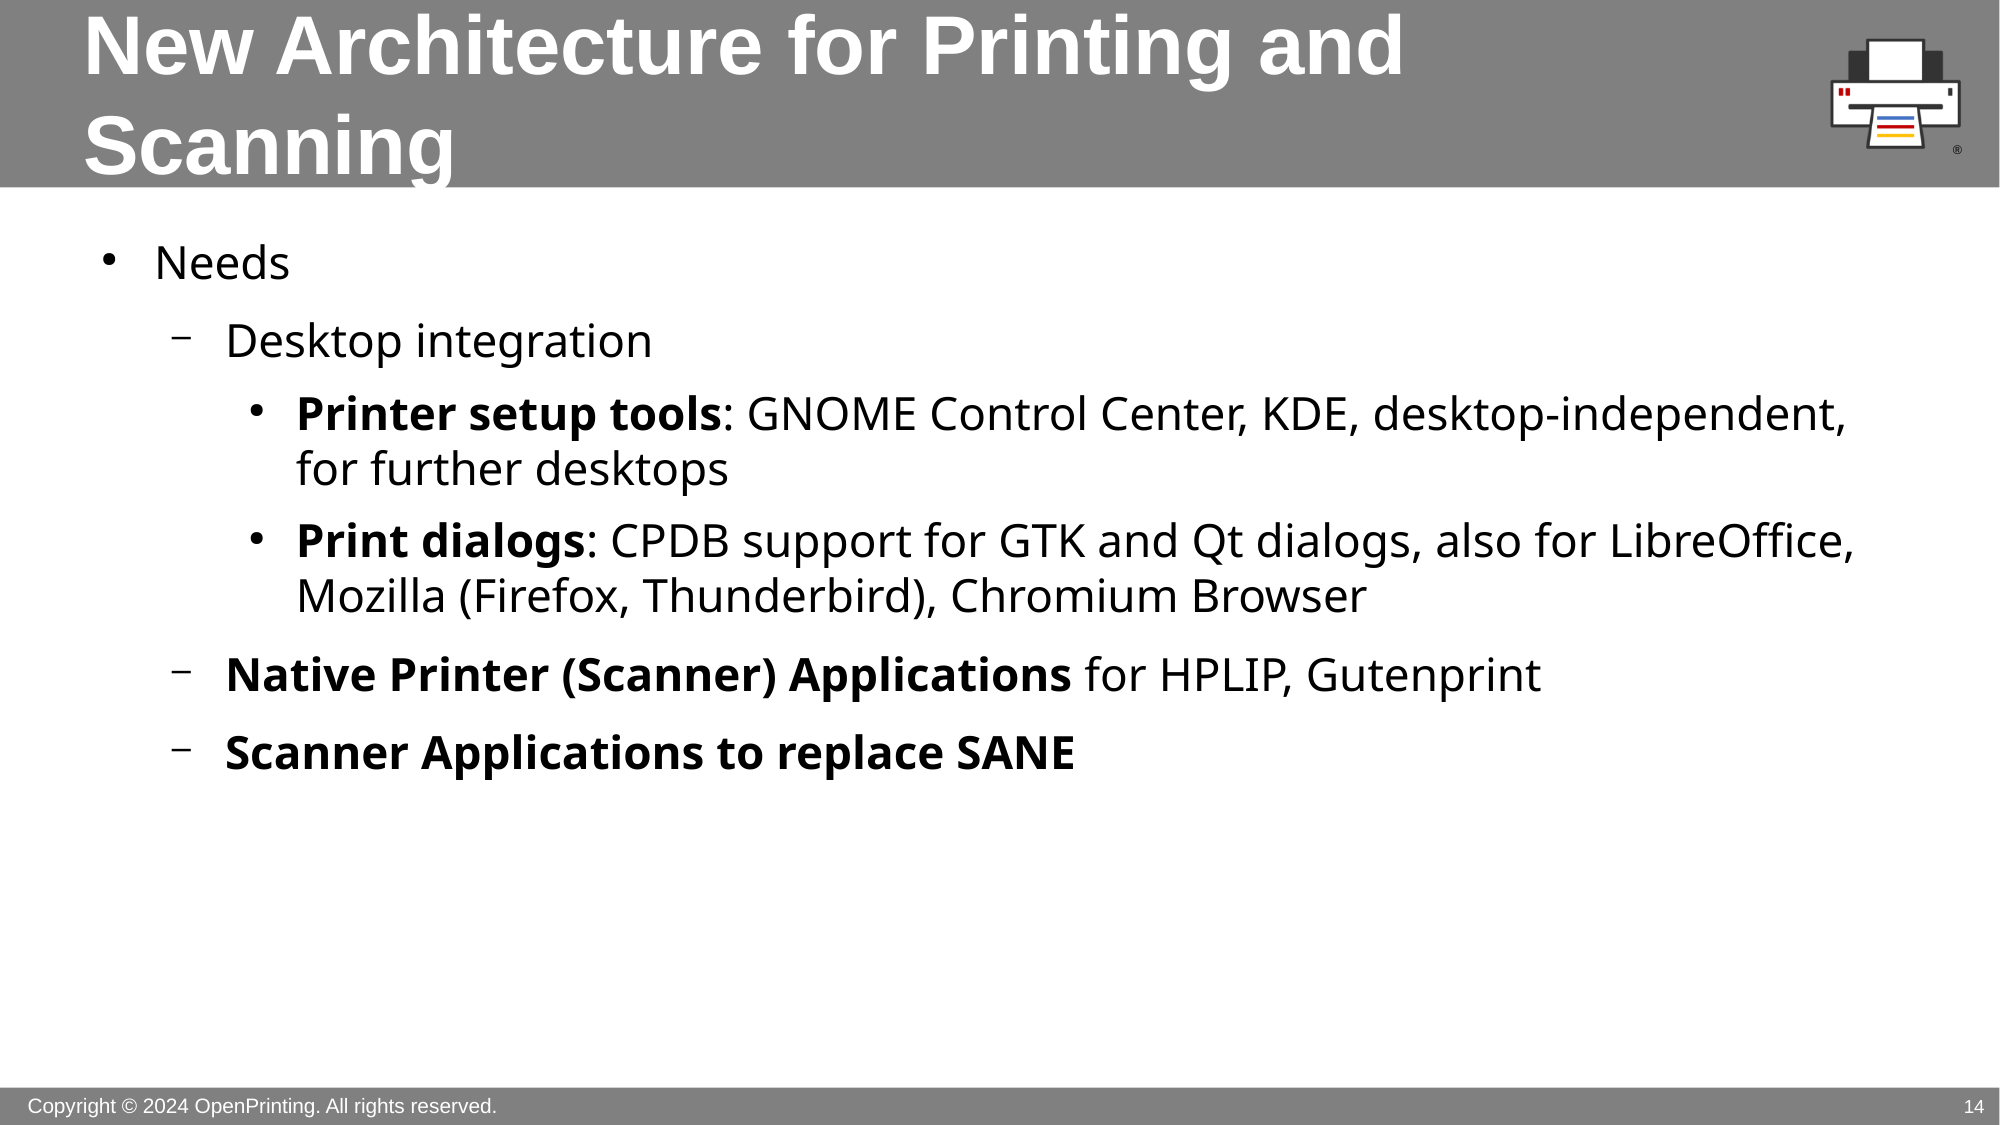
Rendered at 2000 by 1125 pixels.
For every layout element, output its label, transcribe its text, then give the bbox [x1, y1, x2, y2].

title New Architecture for Printing and Scanning [75, 7, 1786, 175]
list Needs Desktop integration Printer setup tools: GNOME Control Center, KDE, desktop-independent, for further desktops Print dialogs: CPDB support for GTK and Qt dialogs, also for LibreOffice, Mozilla (Firefox, Thunderbird), Chromium Browser Native Printer (Scanner) Applications for HPLIP, Gutenprint Scanner Applications to replace SANE [75, 224, 1936, 1067]
picture [1825, 33, 1966, 154]
